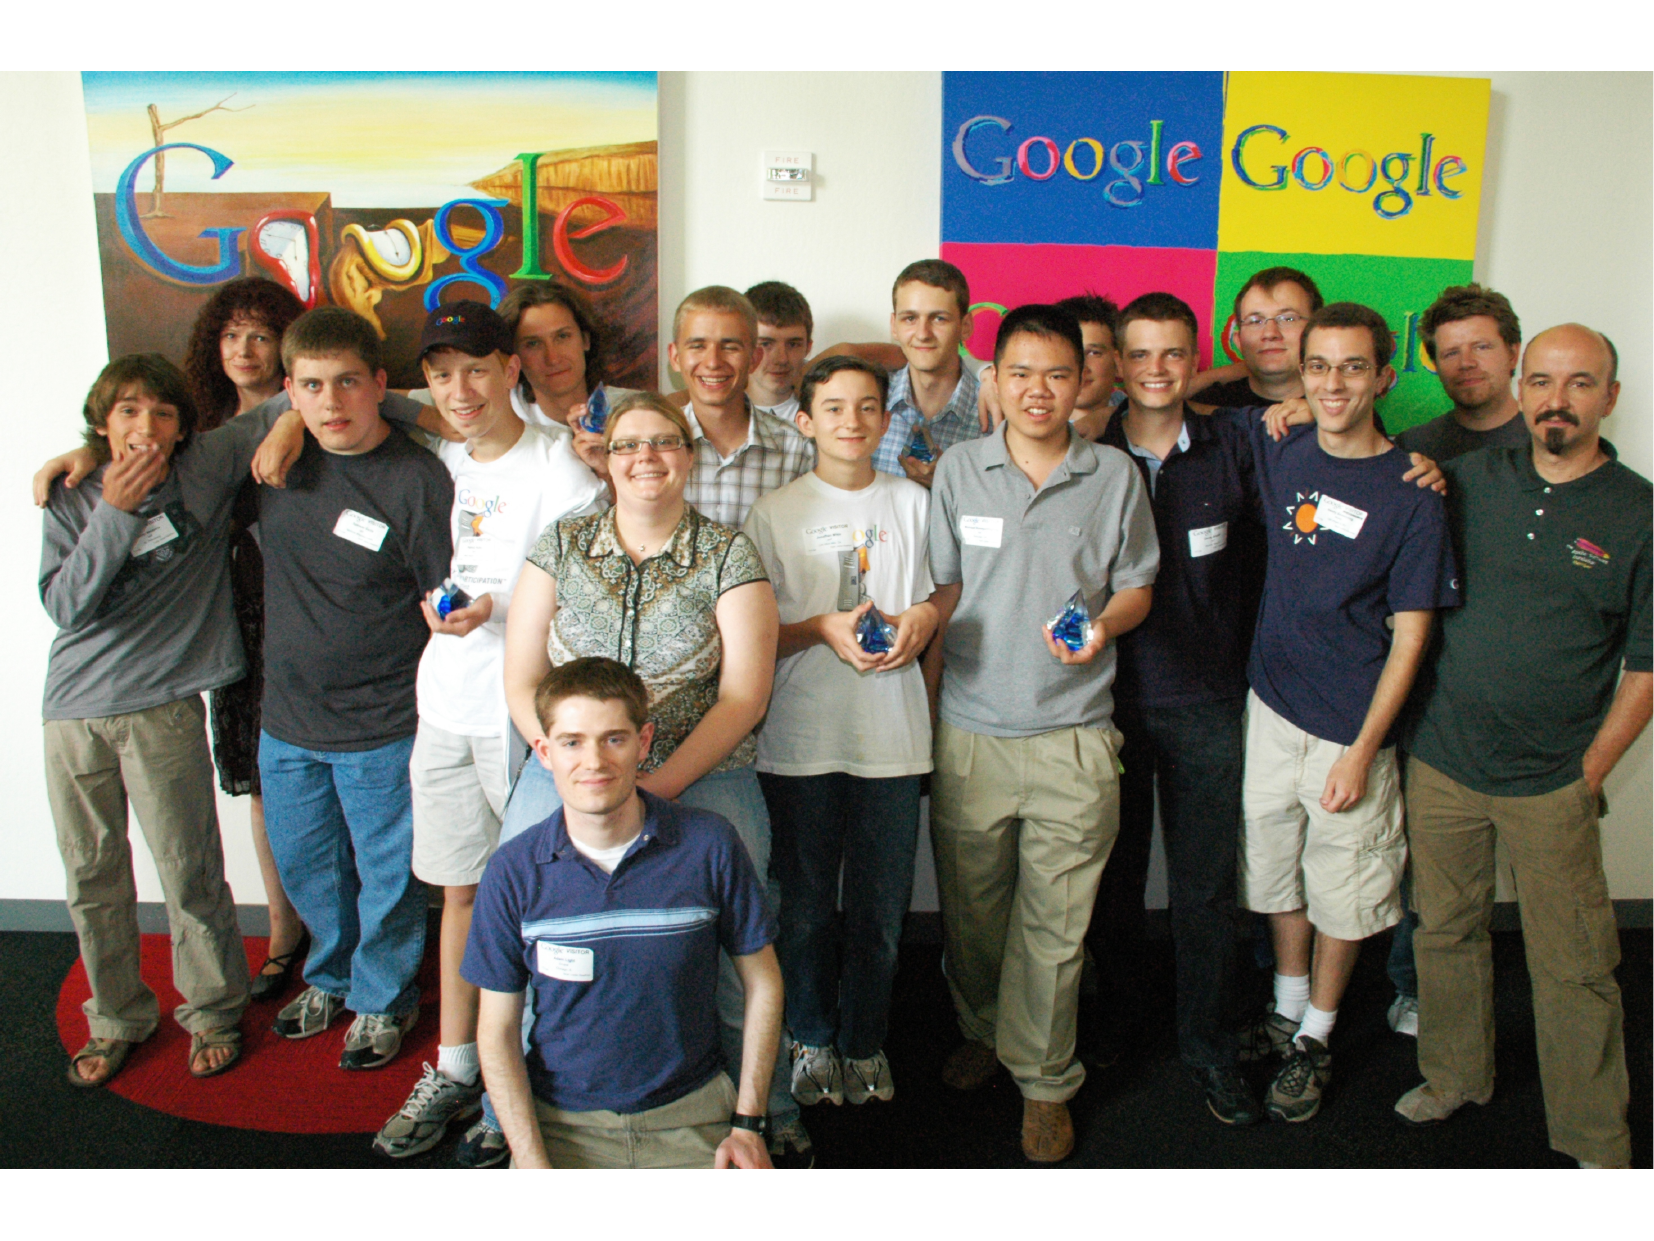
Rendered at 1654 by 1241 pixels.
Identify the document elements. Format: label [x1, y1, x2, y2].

picture [0, 71, 1654, 1169]
